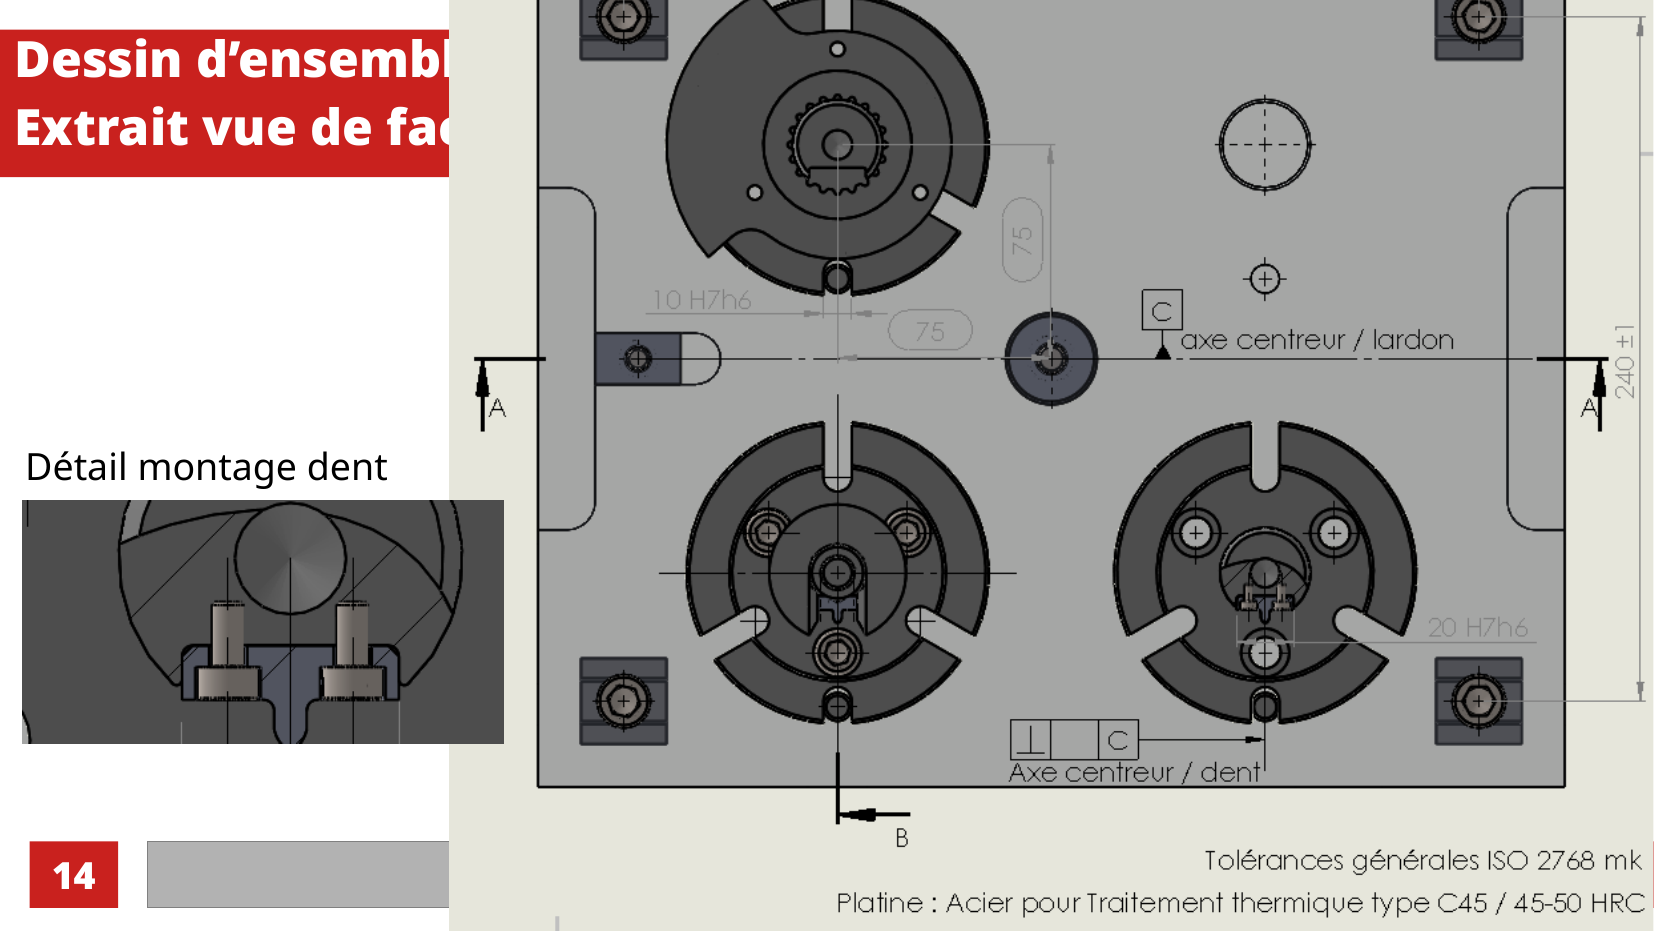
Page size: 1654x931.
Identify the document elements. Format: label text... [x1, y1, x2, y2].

text_box Détail montage dent [10, 432, 412, 519]
picture [22, 0, 1654, 931]
title Dessin d’ensemble Extrait vue de face [14, 42, 449, 161]
